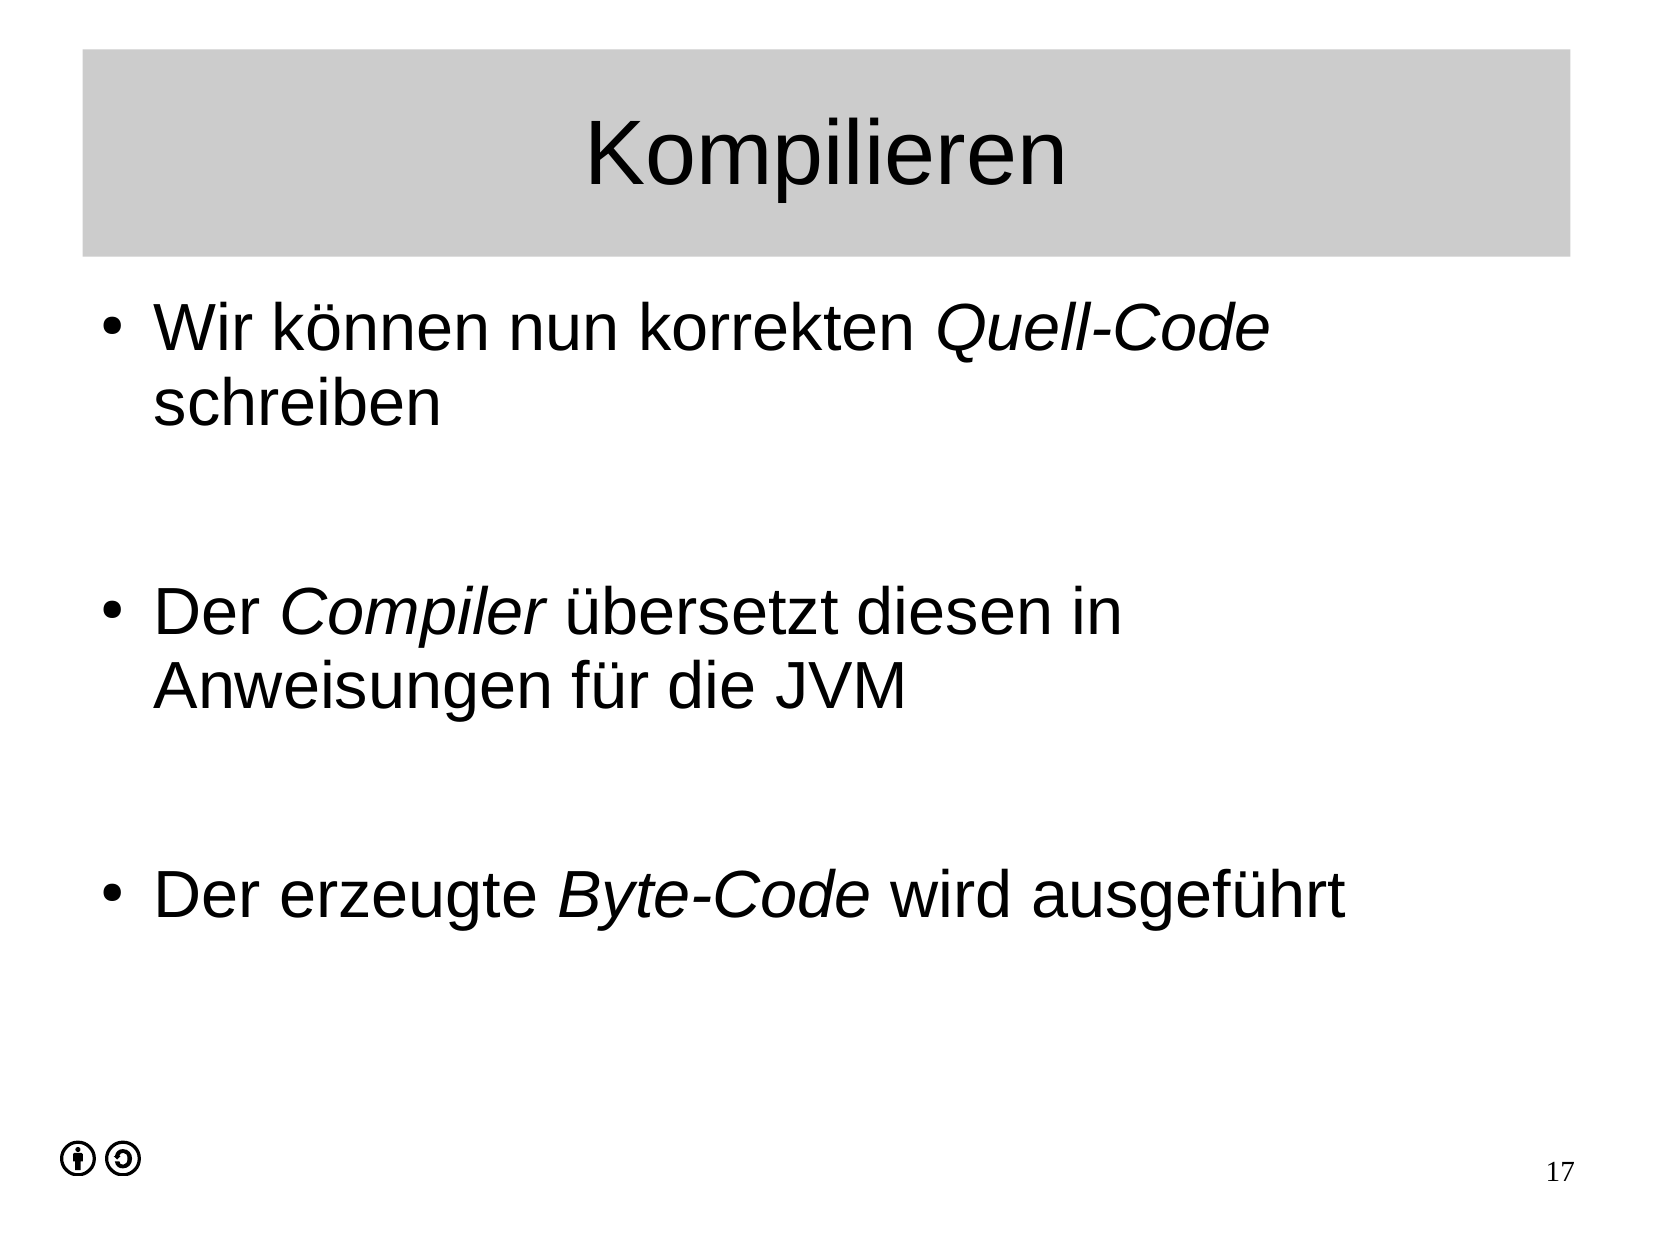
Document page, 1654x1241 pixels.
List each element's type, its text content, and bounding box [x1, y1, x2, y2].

title Kompilieren [82, 49, 1571, 257]
list Wir können nun korrekten Quell-Code schreiben Der Compiler übersetzt diesen in Anweisungen für die JVM Der erzeugte Byte-Code wird ausgeführt [82, 290, 1538, 1010]
